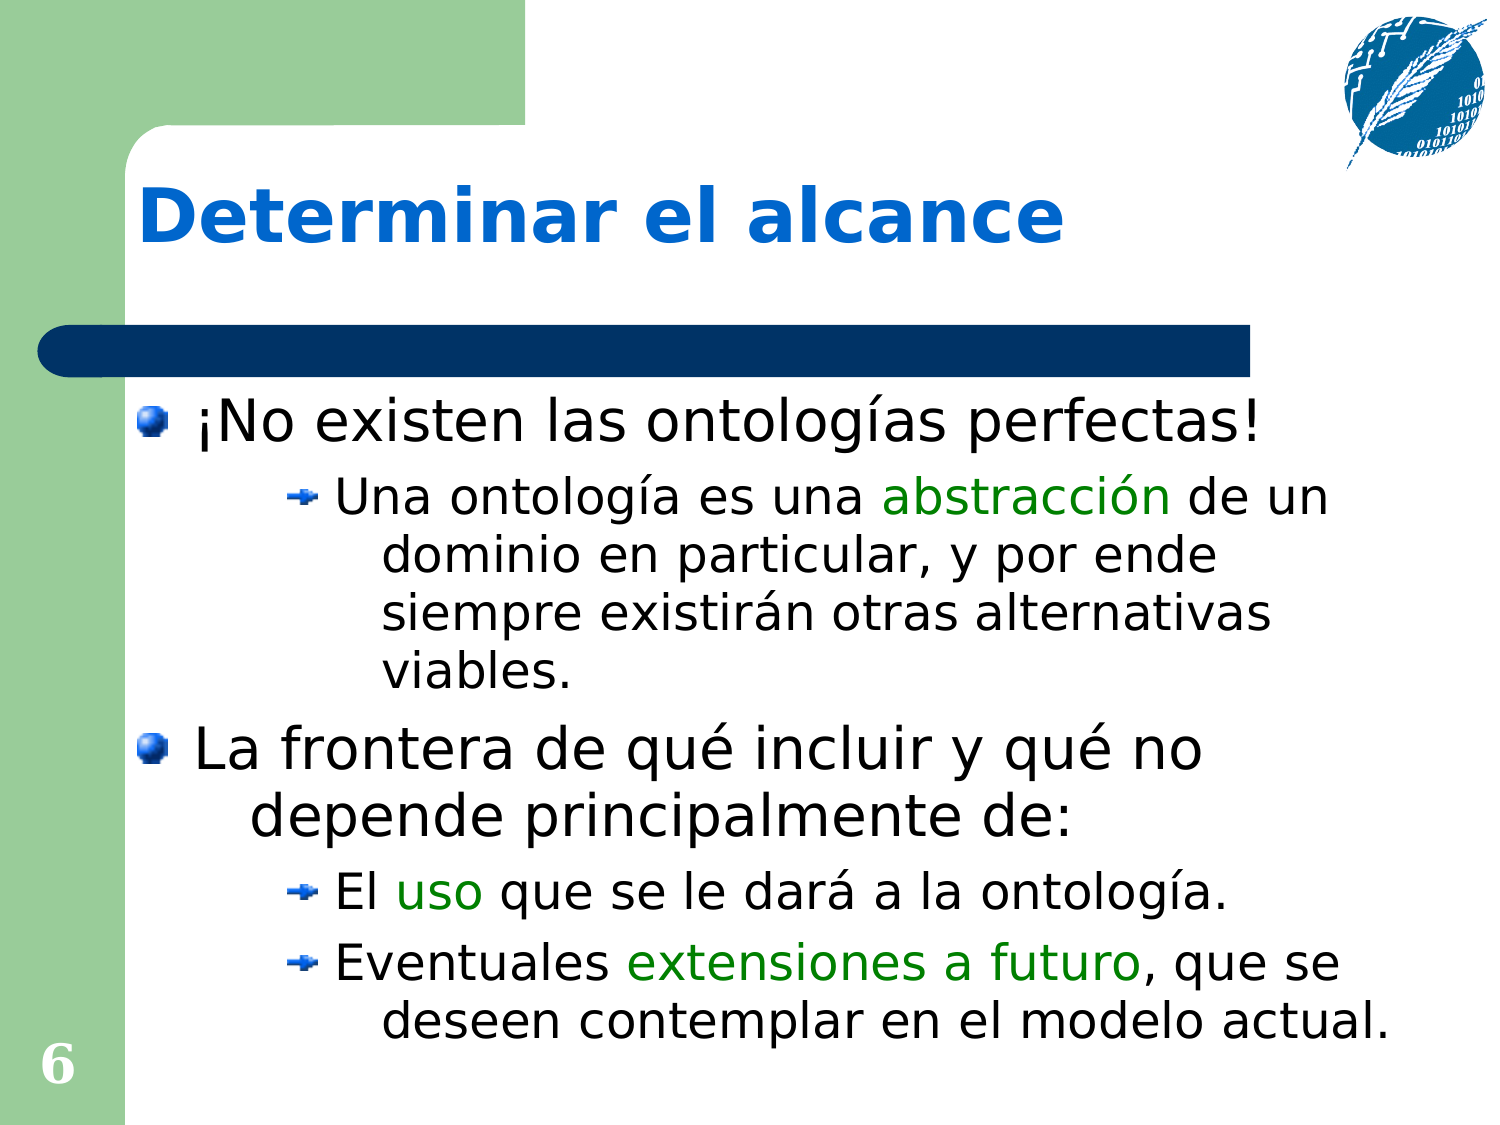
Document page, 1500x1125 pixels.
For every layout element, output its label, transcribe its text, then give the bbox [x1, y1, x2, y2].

picture [1416, 140, 1425, 149]
picture [1436, 127, 1450, 136]
picture [1433, 139, 1440, 147]
list ¡No existen las ontologías perfectas! Una ontología es una abstracción de un dominio en particular, y por ende siempre existirán otras alternativas viables. La frontera de qué incluir y qué no depende principalmente de: El uso que se le dará a la ontología. Eventuales extensiones a futuro, que se deseen contemplar en el modelo actual. [137, 387, 1400, 1045]
picture [1427, 138, 1431, 148]
picture [1341, 15, 1487, 172]
title Determinar el alcance [136, 136, 1414, 301]
